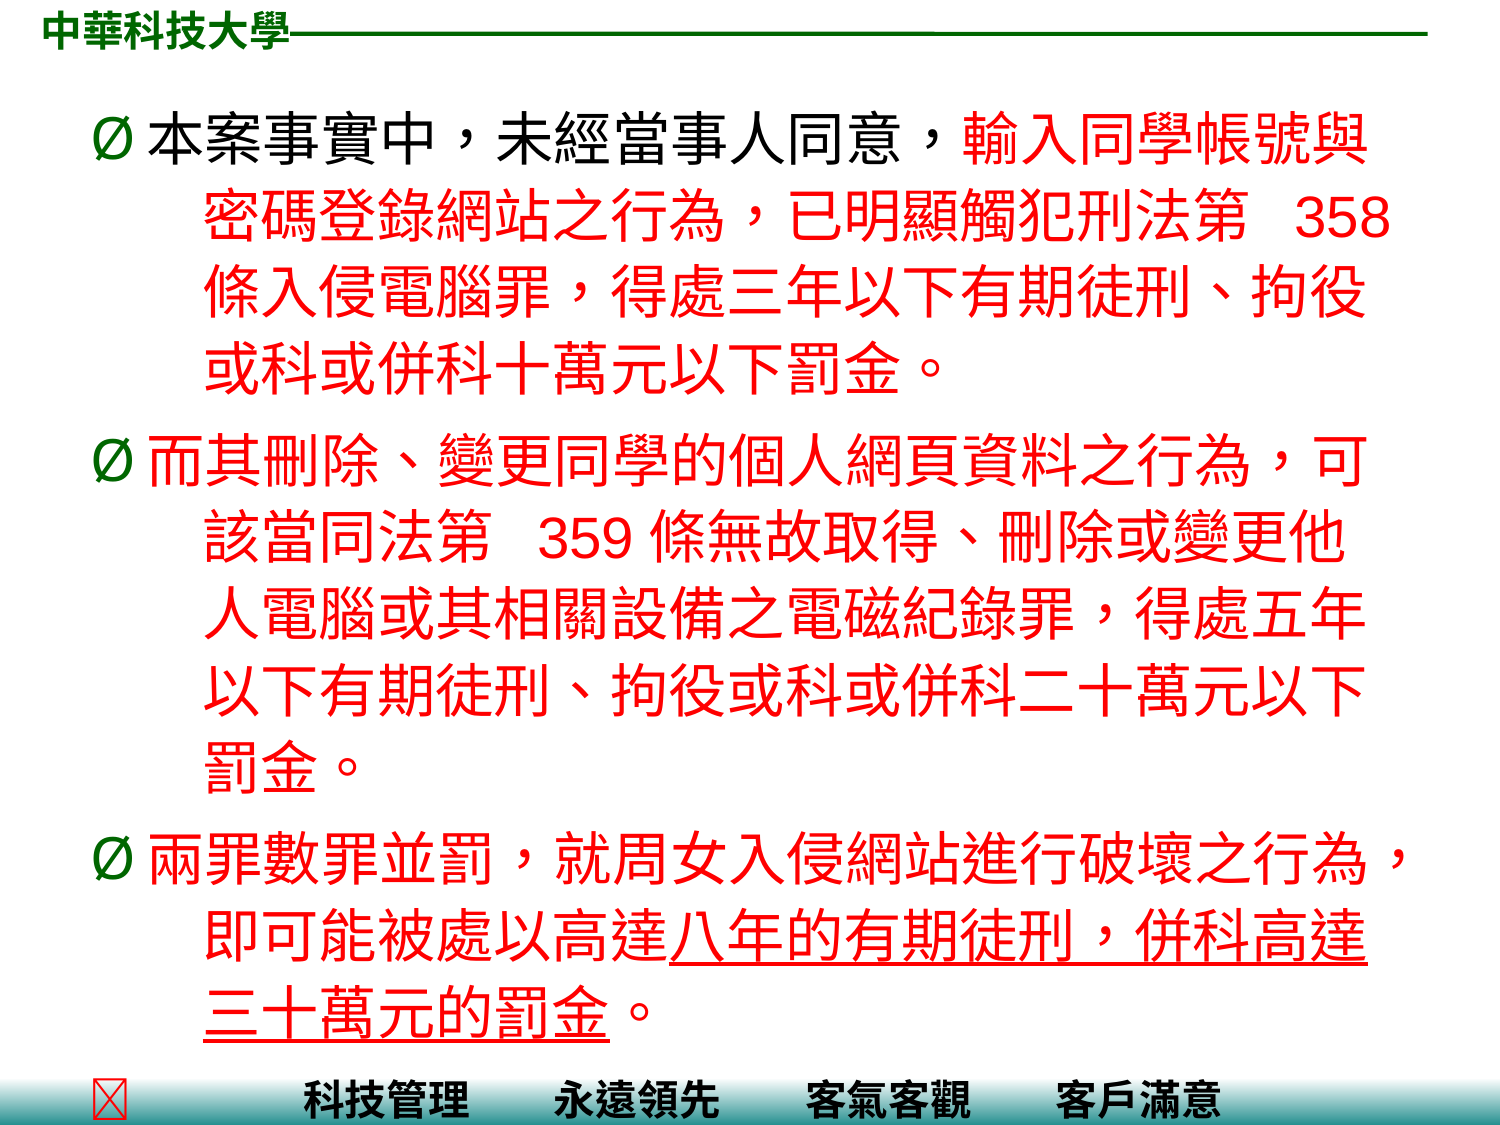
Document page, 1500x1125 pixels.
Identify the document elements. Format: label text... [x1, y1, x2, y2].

list 本案事實中，未經當事人同意，輸入同學帳號與密碼登錄網站之行為，已明顯觸犯刑法第 358條入侵電腦罪，得處三年以下有期徒刑、拘役或科或併科十萬元以下罰金。 而其刪除、變更同學的個人網頁資料之行為，可該當同法第 359條無故取得、刪除或變更他人電腦或其相關設備之電磁紀錄罪，得處五年以下有期徒刑、拘役或科或併科二十萬元以下罰金。 兩罪數罪並罰，就周女入侵網站進行破壞之行為，即可能被處以高達八年的有期徒刑，併科高達三十萬元的罰金。 [75, 87, 1413, 1088]
